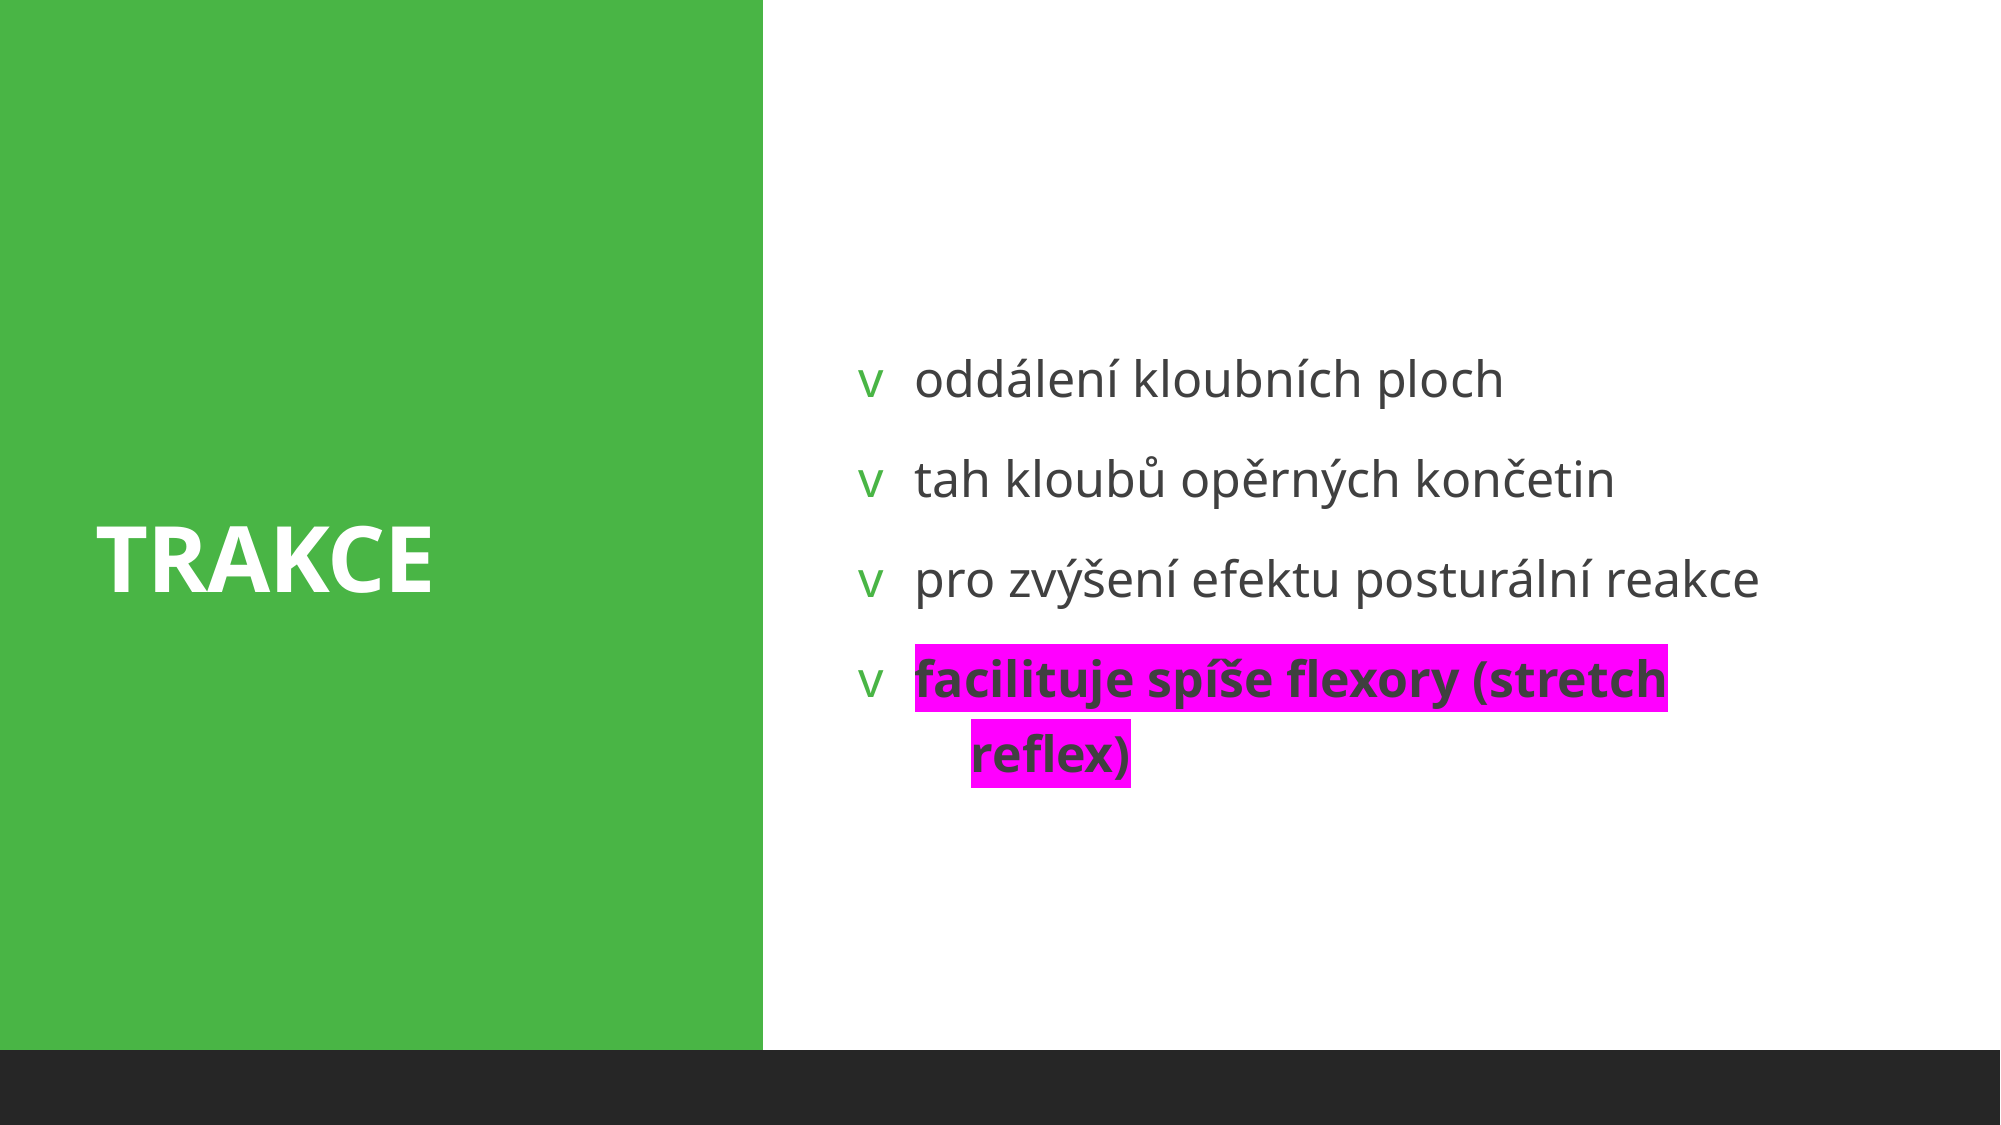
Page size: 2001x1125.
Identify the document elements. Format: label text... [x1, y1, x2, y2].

title TRAKCE [80, 99, 679, 1026]
list oddálení kloubních ploch tah kloubů opěrných končetin pro zvýšení efektu posturální reakce facilituje spíše flexory (stretch reflex) [858, 99, 1831, 1026]
text_box [0, 0, 2000, 1125]
